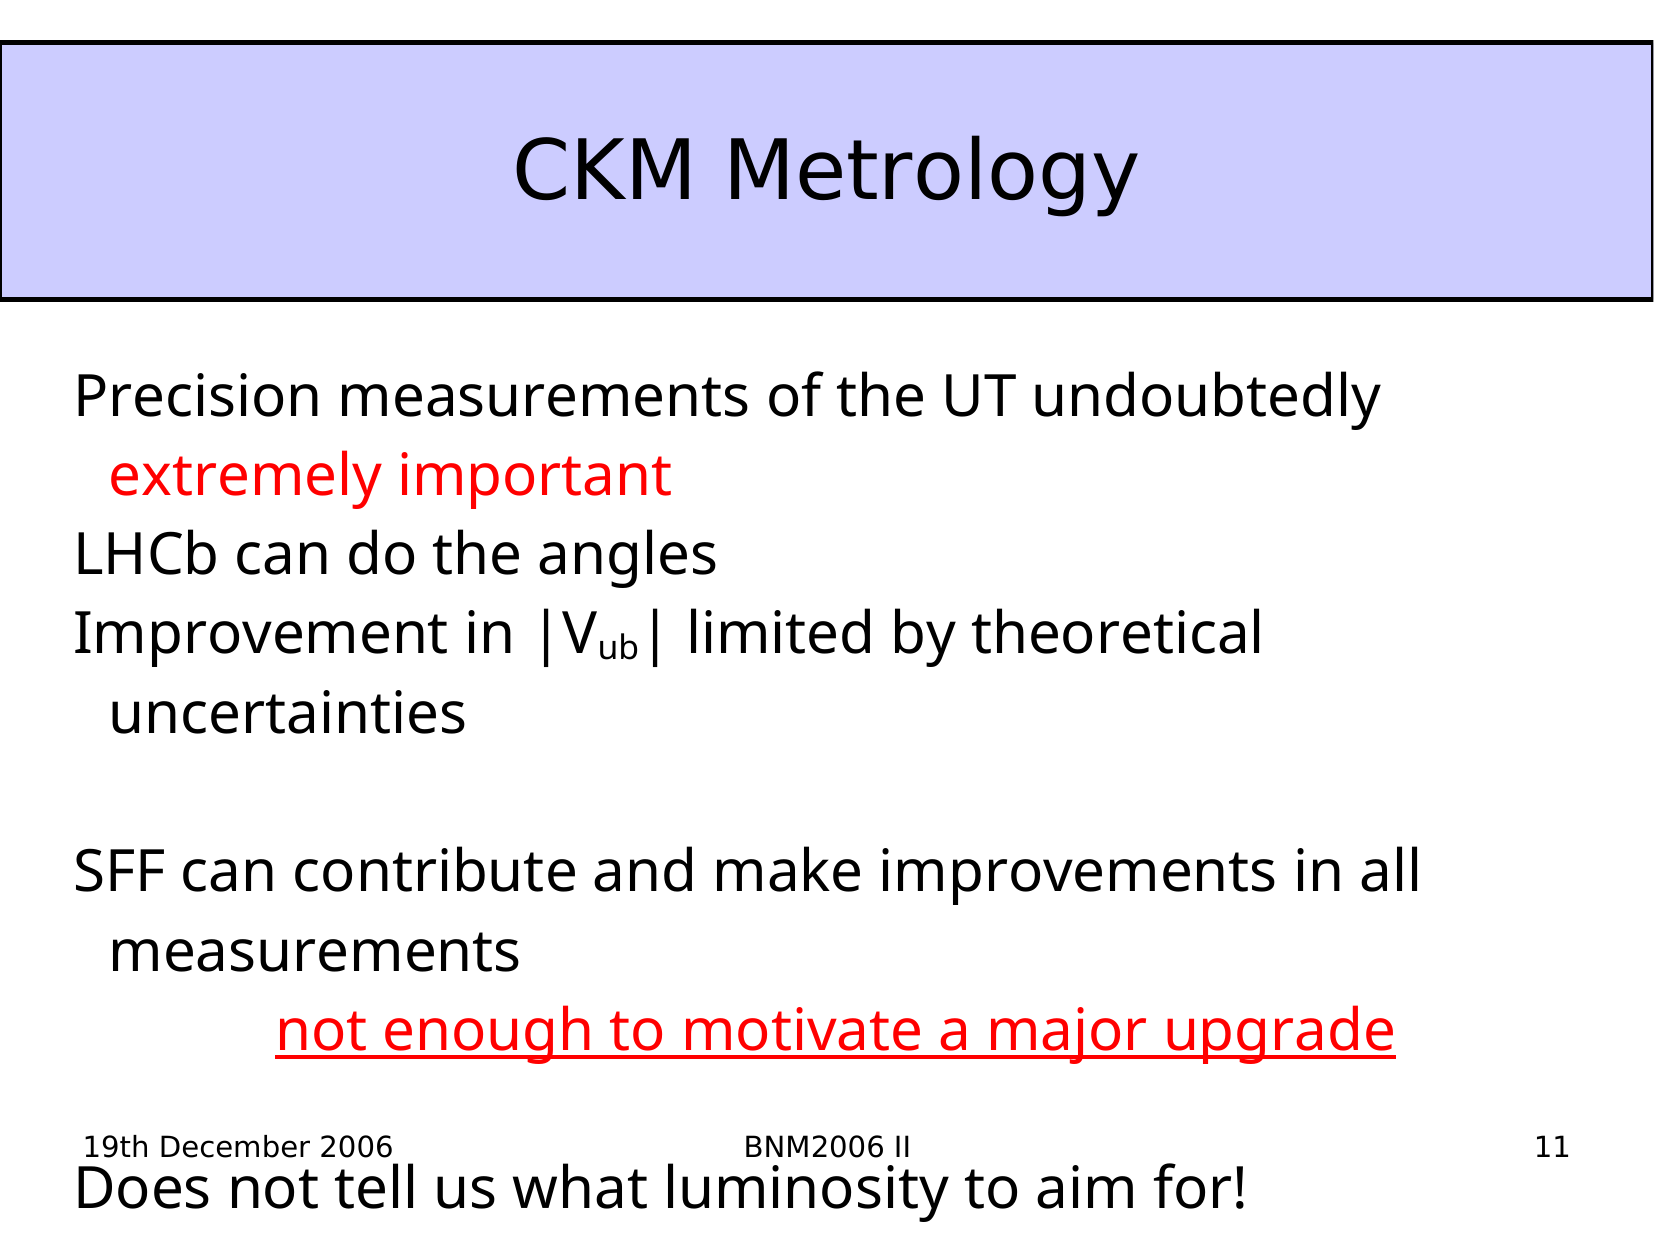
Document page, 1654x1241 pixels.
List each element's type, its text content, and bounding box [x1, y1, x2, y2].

text_box Precision measurements of the UT undoubtedly extremely important LHCb can do the angles Improvement in |Vub| limited by theoretical uncertainties SFF can contribute and make improvements in all measurements not enough to motivate a major upgrade Does not tell us what luminosity to aim for! [23, 346, 1613, 1086]
title CKM Metrology [0, 42, 1654, 300]
